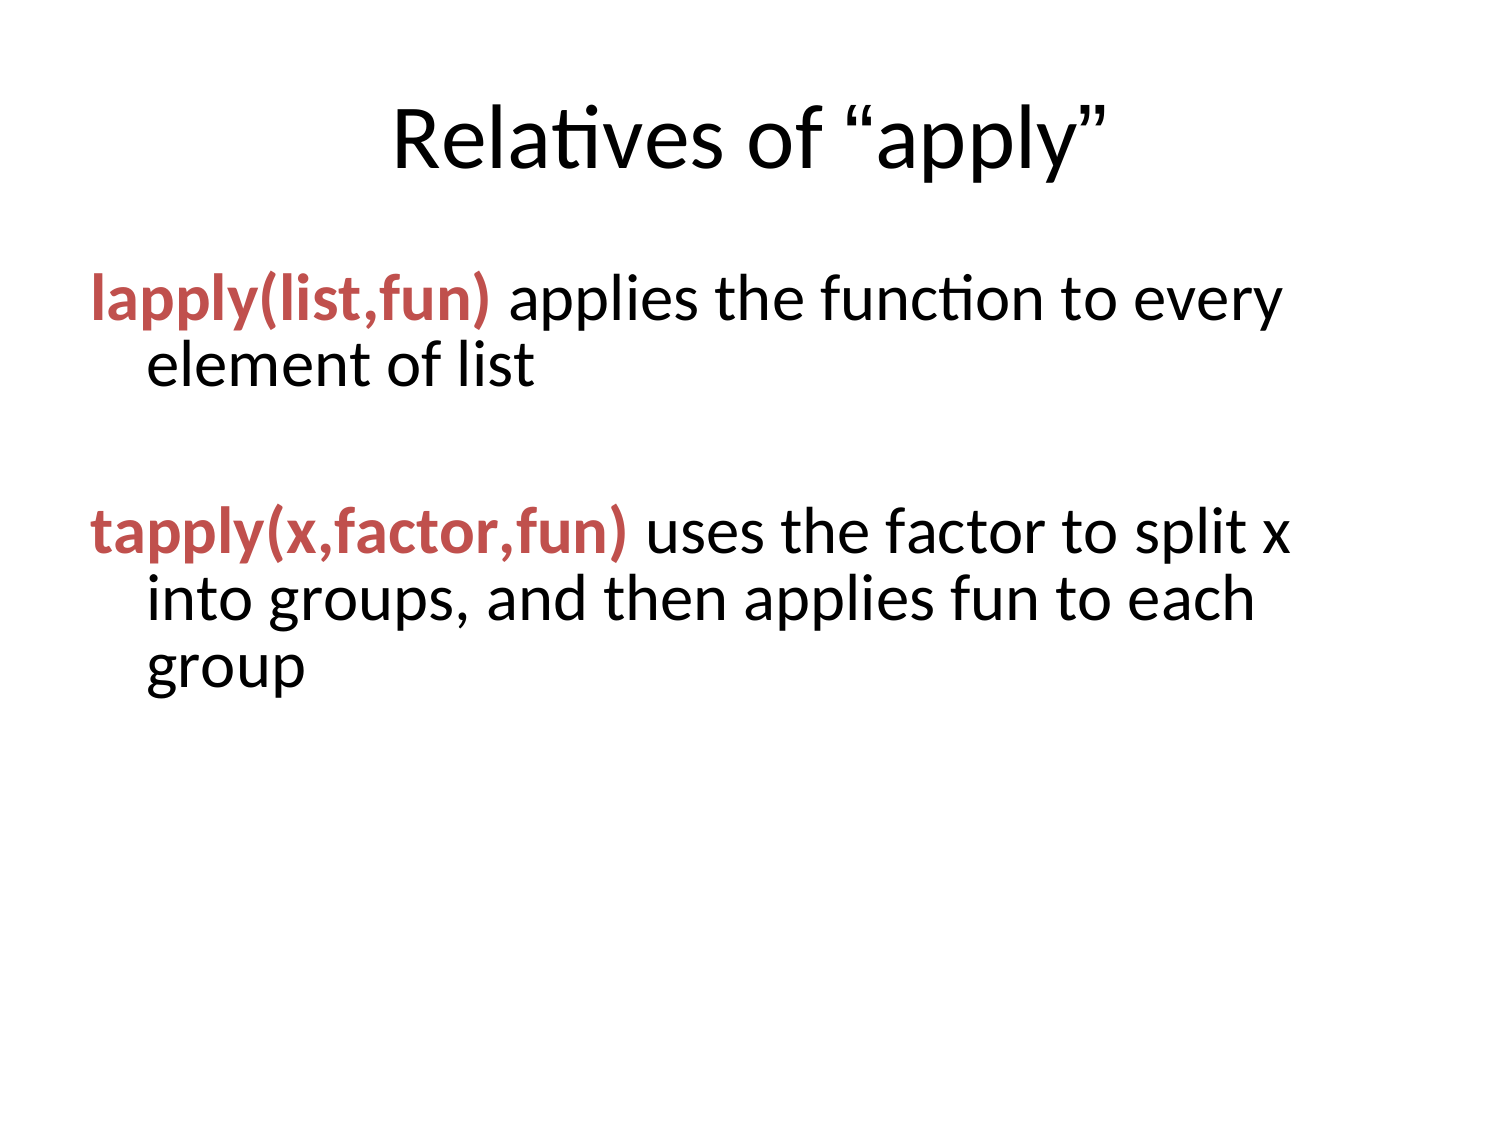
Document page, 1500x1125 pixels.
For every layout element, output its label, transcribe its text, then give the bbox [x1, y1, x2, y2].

title Relatives of “apply” [75, 45, 1426, 233]
list lapply(list,fun) applies the function to every element of list tapply(x,factor,fun) uses the factor to split x into groups, and then applies fun to each group [75, 262, 1426, 1006]
